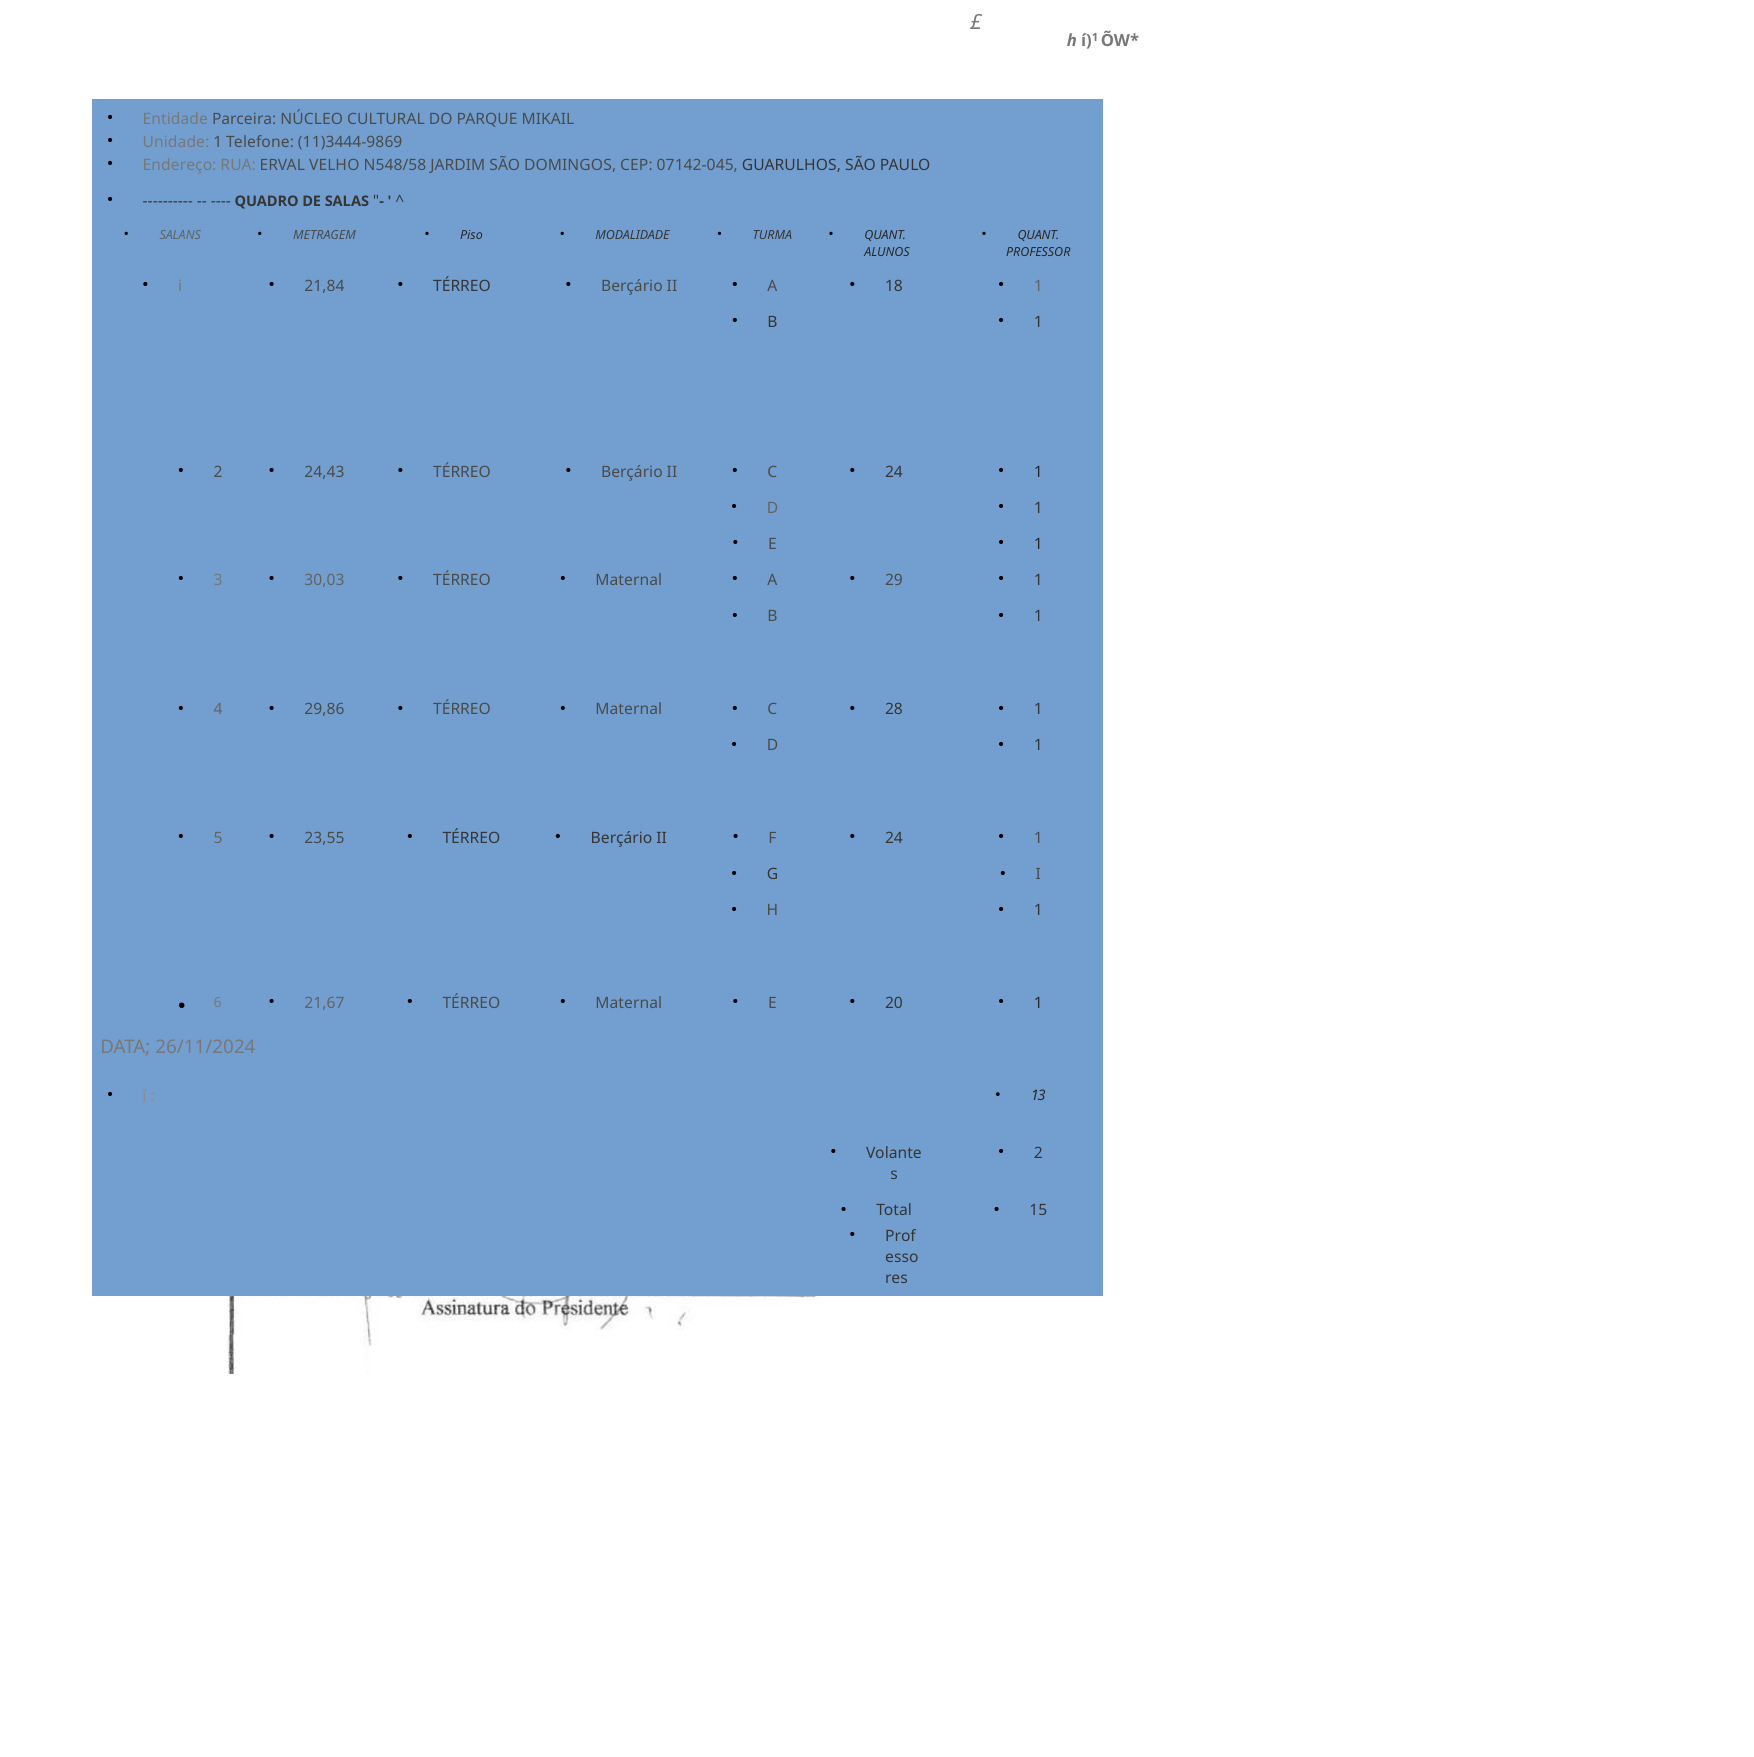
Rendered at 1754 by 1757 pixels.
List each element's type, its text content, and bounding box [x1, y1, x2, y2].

table_cell TÉRREO [381, 561, 527, 690]
table_cell TÉRREO [381, 690, 527, 819]
table_cell [381, 1077, 527, 1134]
table_cell 24 [814, 819, 939, 984]
table_cell 13 [939, 1077, 1103, 1134]
table_cell i [92, 267, 233, 453]
table_cell 24 [814, 453, 939, 561]
table_cell 18 [814, 267, 939, 453]
table_cell [939, 763, 1103, 819]
table_cell [696, 1020, 814, 1077]
table_cell E [696, 984, 814, 1020]
table_cell 29,86 [233, 690, 381, 819]
table_cell 6 [92, 984, 233, 1077]
table_cell [696, 340, 814, 396]
table_cell 29 [814, 561, 939, 690]
table_cell G [696, 855, 814, 891]
table_cell B [696, 303, 814, 340]
table_cell D [696, 489, 814, 525]
table_cell 15 [939, 1191, 1103, 1296]
table_cell 1 [939, 984, 1103, 1020]
table_cell 2 [939, 1134, 1103, 1191]
table_cell Total Professores [814, 1191, 939, 1296]
table_cell 23,55 [233, 819, 381, 984]
table_cell 21,67 [233, 984, 381, 1077]
text_box £ [970, 9, 1017, 57]
table_cell 28 [814, 690, 939, 819]
table_cell 1 [939, 267, 1103, 303]
table_cell [92, 1134, 814, 1296]
table_cell [696, 396, 814, 453]
text_box h í)1 ÕW* [1067, 15, 1143, 77]
table_cell 1 [939, 489, 1103, 525]
table_cell 1 [939, 597, 1103, 634]
table_cell [939, 340, 1103, 396]
table_cell 1 [939, 690, 1103, 726]
table_cell QUANT. PROFESSOR [939, 219, 1103, 267]
table_cell I [939, 855, 1103, 891]
table_cell 1 [939, 525, 1103, 561]
table_cell 1 [939, 726, 1103, 763]
table_cell [939, 396, 1103, 453]
table_cell Berçário II [527, 819, 696, 984]
table_cell Berçário II [527, 453, 696, 561]
table_cell 2 [92, 453, 233, 561]
table_cell [696, 763, 814, 819]
table_cell í : [92, 1077, 233, 1134]
table_cell TÉRREO [381, 453, 527, 561]
table_cell [939, 634, 1103, 690]
table_cell 20 [814, 984, 939, 1077]
table_cell TÉRREO [381, 819, 527, 984]
table_cell A [696, 561, 814, 597]
table_cell C [696, 690, 814, 726]
table_cell 3 [92, 561, 233, 690]
table_cell A [696, 267, 814, 303]
table_cell 1 [939, 819, 1103, 855]
table_cell 4 [92, 690, 233, 819]
table_cell [696, 634, 814, 690]
table_cell TÉRREO [381, 984, 527, 1077]
table_cell [814, 1077, 939, 1134]
table_cell [233, 1077, 381, 1134]
table_cell H [696, 891, 814, 928]
table_cell TURMA [696, 219, 814, 267]
table_cell 1 [939, 561, 1103, 597]
table_cell Maternal [527, 561, 696, 690]
table_cell MODALIDADE [527, 219, 696, 267]
table_cell SALANS [92, 219, 233, 267]
table_cell Maternal [527, 690, 696, 819]
table_cell 1 [939, 453, 1103, 489]
table_cell Piso [381, 219, 527, 267]
table_cell 30,03 [233, 561, 381, 690]
table_cell 5 [92, 819, 233, 984]
table_cell [527, 1077, 696, 1134]
table_cell METRAGEM [233, 219, 381, 267]
table_cell F [696, 819, 814, 855]
table_cell 1 [939, 891, 1103, 928]
table_cell D [696, 726, 814, 763]
table_cell [939, 1020, 1103, 1077]
table_cell B [696, 597, 814, 634]
table_cell 1 [939, 303, 1103, 340]
text_box DATA; 26/11/2024 [100, 1035, 265, 1055]
table_cell 21,84 [233, 267, 381, 453]
picture [227, 1296, 844, 1375]
table_cell ---------- -- ---- QUADRO DE SALAS "- ' ^ [92, 182, 1103, 219]
table_cell [696, 1077, 814, 1134]
table_cell Volantes [814, 1134, 939, 1191]
table_cell QUANT. ALUNOS [814, 219, 939, 267]
table_cell [696, 928, 814, 984]
table_header Entidade Parceira: NÚCLEO CULTURAL DO PARQUE MIKAIL Unidade: 1 Telefone: (11)3444-9869 Endereço: RUA: ERVAL VELHO N548/58 JARDIM SÃO DOMINGOS, CEP: 07142-045, GUARULHOS, SÃO PAULO [92, 99, 1103, 182]
table_cell Berçário II [527, 267, 696, 453]
table_cell E [696, 525, 814, 561]
table_cell 24,43 [233, 453, 381, 561]
table_cell [939, 928, 1103, 984]
table_cell TÉRREO [381, 267, 527, 453]
table_cell C [696, 453, 814, 489]
table_cell Maternal [527, 984, 696, 1077]
